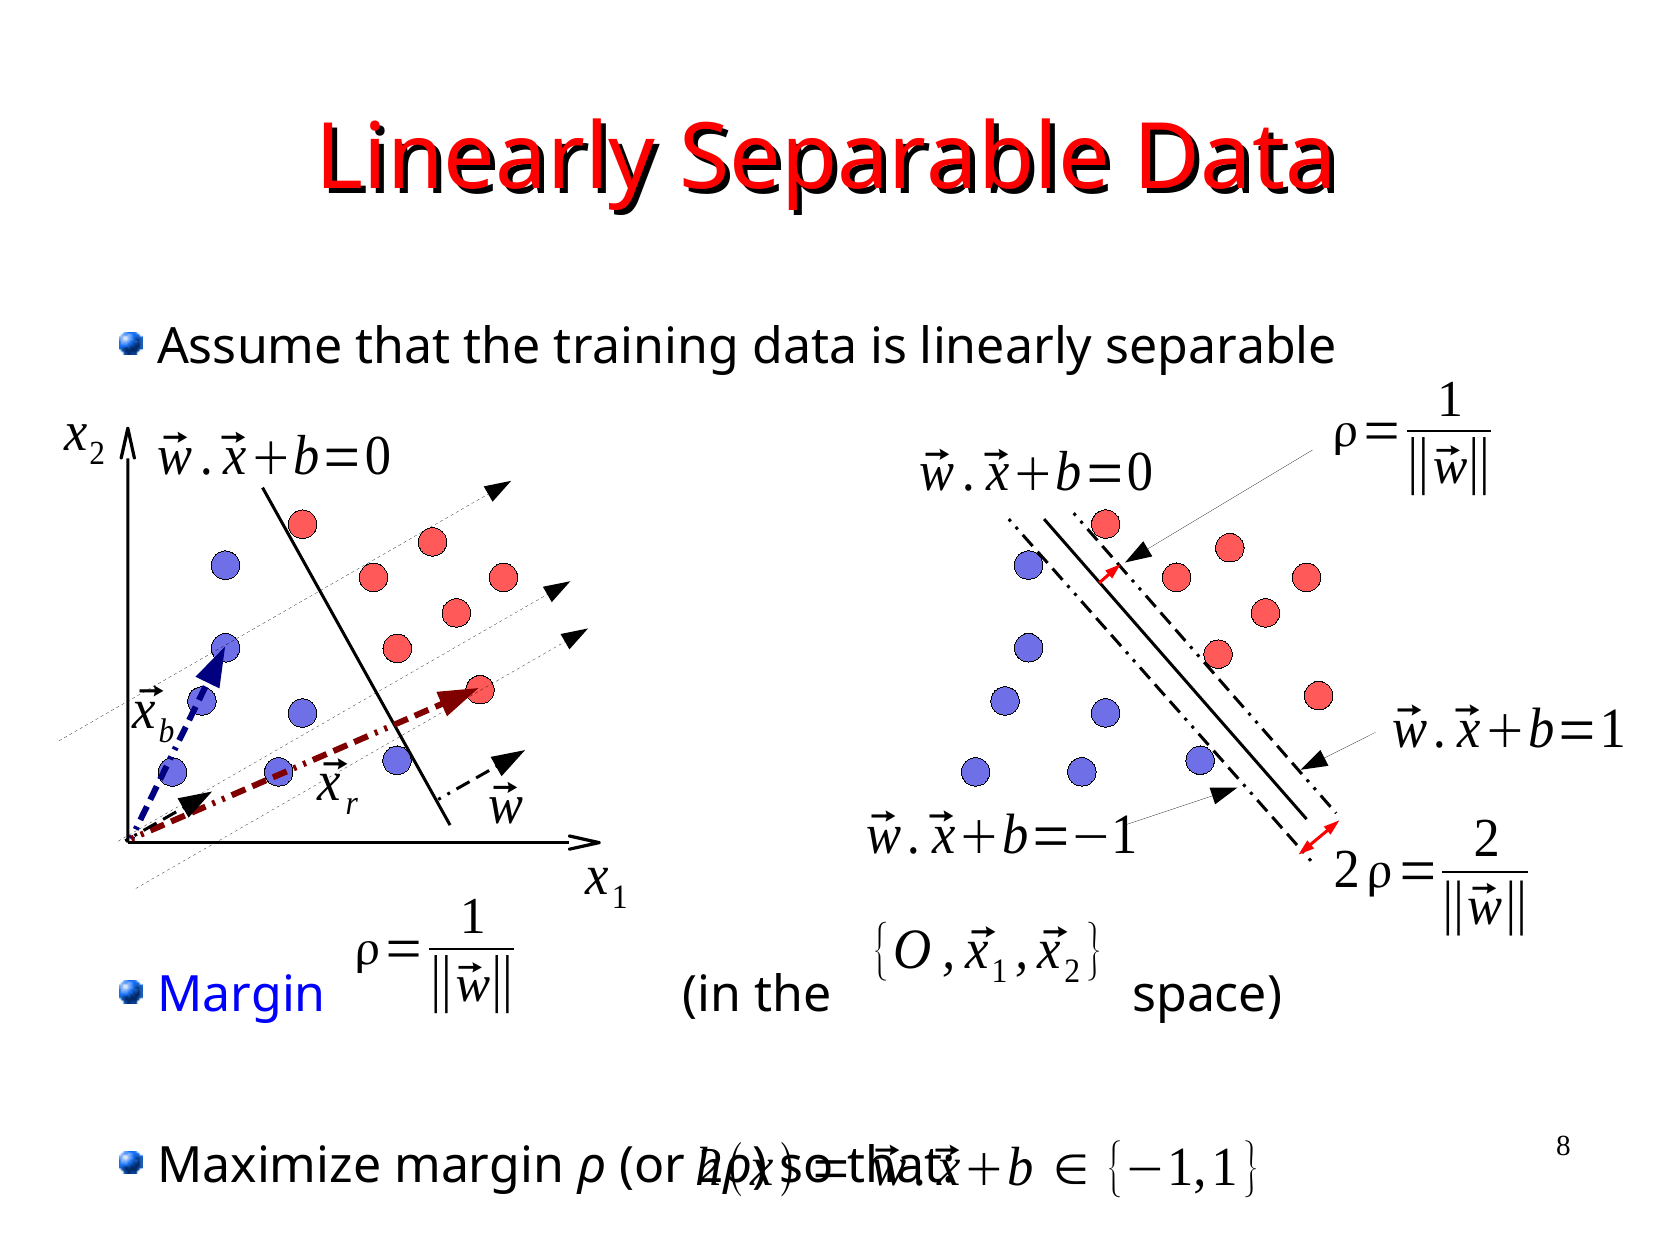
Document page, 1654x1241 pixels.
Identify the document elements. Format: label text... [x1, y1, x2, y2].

text_box [1251, 598, 1280, 628]
text_box [961, 757, 990, 787]
chart [866, 917, 1113, 990]
chart [149, 424, 397, 488]
text_box [211, 550, 240, 580]
chart [307, 749, 364, 821]
chart [1384, 695, 1632, 759]
text_box [1185, 745, 1215, 775]
text_box [264, 757, 293, 787]
title Linearly Separable Data [82, 49, 1571, 257]
chart [858, 802, 1144, 866]
text_box [359, 563, 388, 592]
text_box [382, 634, 412, 663]
text_box [465, 675, 495, 704]
text_box [1091, 509, 1120, 539]
text_box [1014, 633, 1043, 663]
chart [52, 400, 112, 473]
text_box [489, 563, 518, 592]
text_box [442, 598, 471, 628]
chart [122, 677, 181, 749]
text_box [288, 509, 317, 539]
text_box [1215, 533, 1245, 562]
chart [346, 887, 524, 1017]
text_box [1067, 757, 1097, 787]
text_box [211, 633, 240, 663]
chart [1324, 369, 1501, 499]
text_box Assume that the training data is linearly separable [104, 302, 1576, 373]
text_box [158, 757, 187, 787]
chart [575, 843, 634, 916]
text_box [382, 745, 412, 775]
chart [480, 772, 530, 836]
text_box [990, 686, 1020, 716]
text_box [1091, 698, 1120, 728]
text_box [1203, 639, 1233, 669]
text_box [1304, 681, 1333, 710]
text_box Margin (in the space) Maximize margin ρ (or 2ρ) so that: For the closest points: [104, 916, 1576, 1211]
text_box [187, 686, 217, 716]
chart [1325, 806, 1538, 940]
text_box [1162, 562, 1191, 592]
chart [688, 1136, 1270, 1201]
text_box [418, 527, 447, 557]
text_box [288, 698, 317, 728]
chart [911, 440, 1160, 504]
text_box [1014, 550, 1043, 580]
text_box [1292, 563, 1321, 592]
